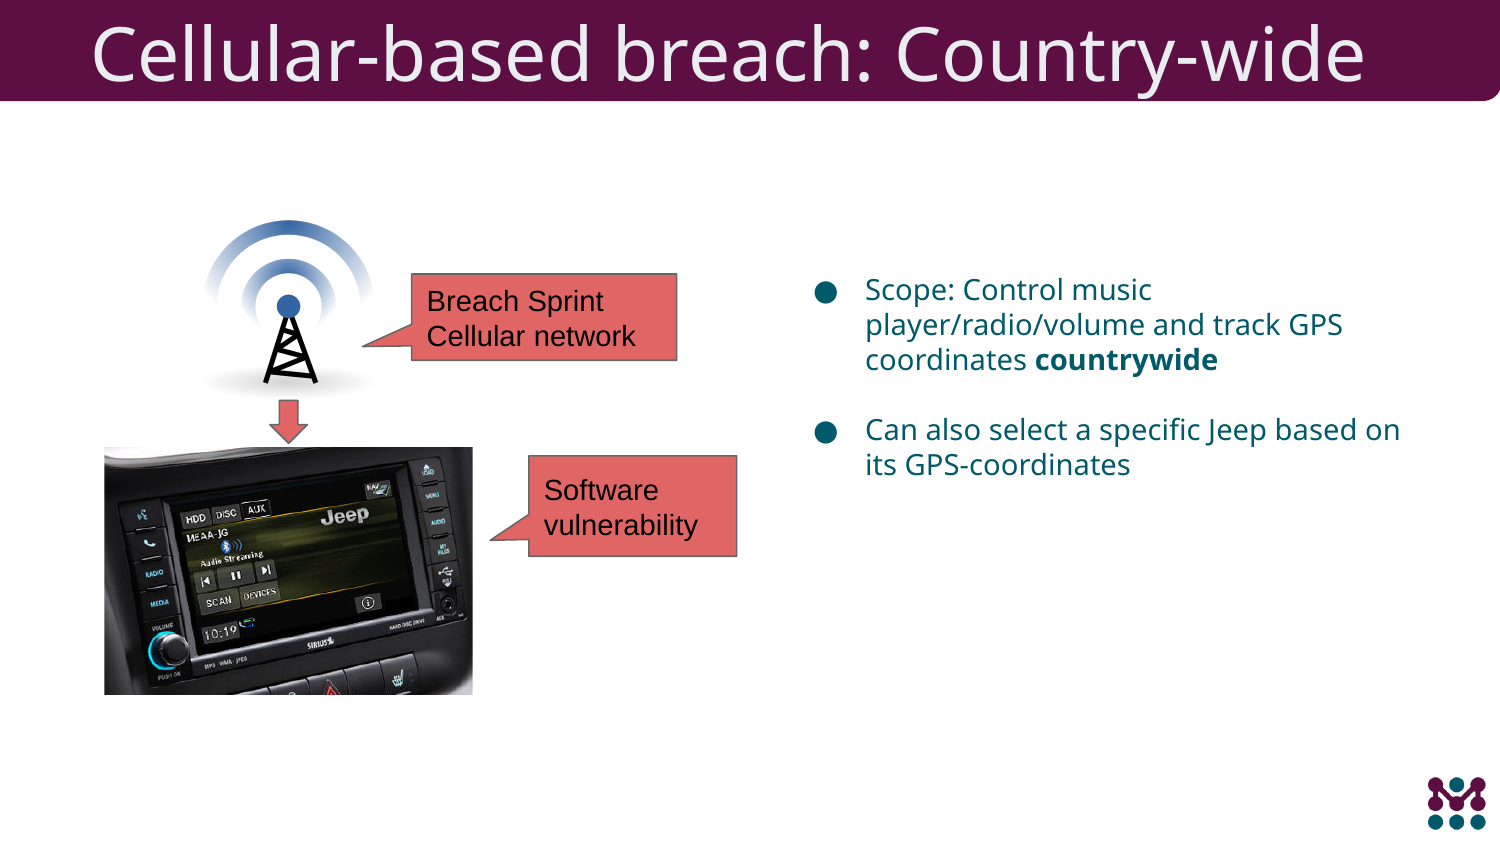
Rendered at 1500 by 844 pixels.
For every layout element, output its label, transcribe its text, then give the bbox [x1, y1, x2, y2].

text_box Software vulnerability [490, 455, 737, 557]
text_box [269, 400, 308, 444]
list Scope: Control music player/radio/volume and track GPS coordinates countrywide Can also select a specific Jeep based on its GPS-coordinates [775, 221, 1431, 710]
picture [1413, 762, 1500, 844]
picture [203, 215, 374, 400]
picture [104, 447, 473, 695]
text_box Breach Sprint Cellular network [374, 274, 677, 361]
title Cellular-based breach: Country-wide [75, 0, 1425, 112]
